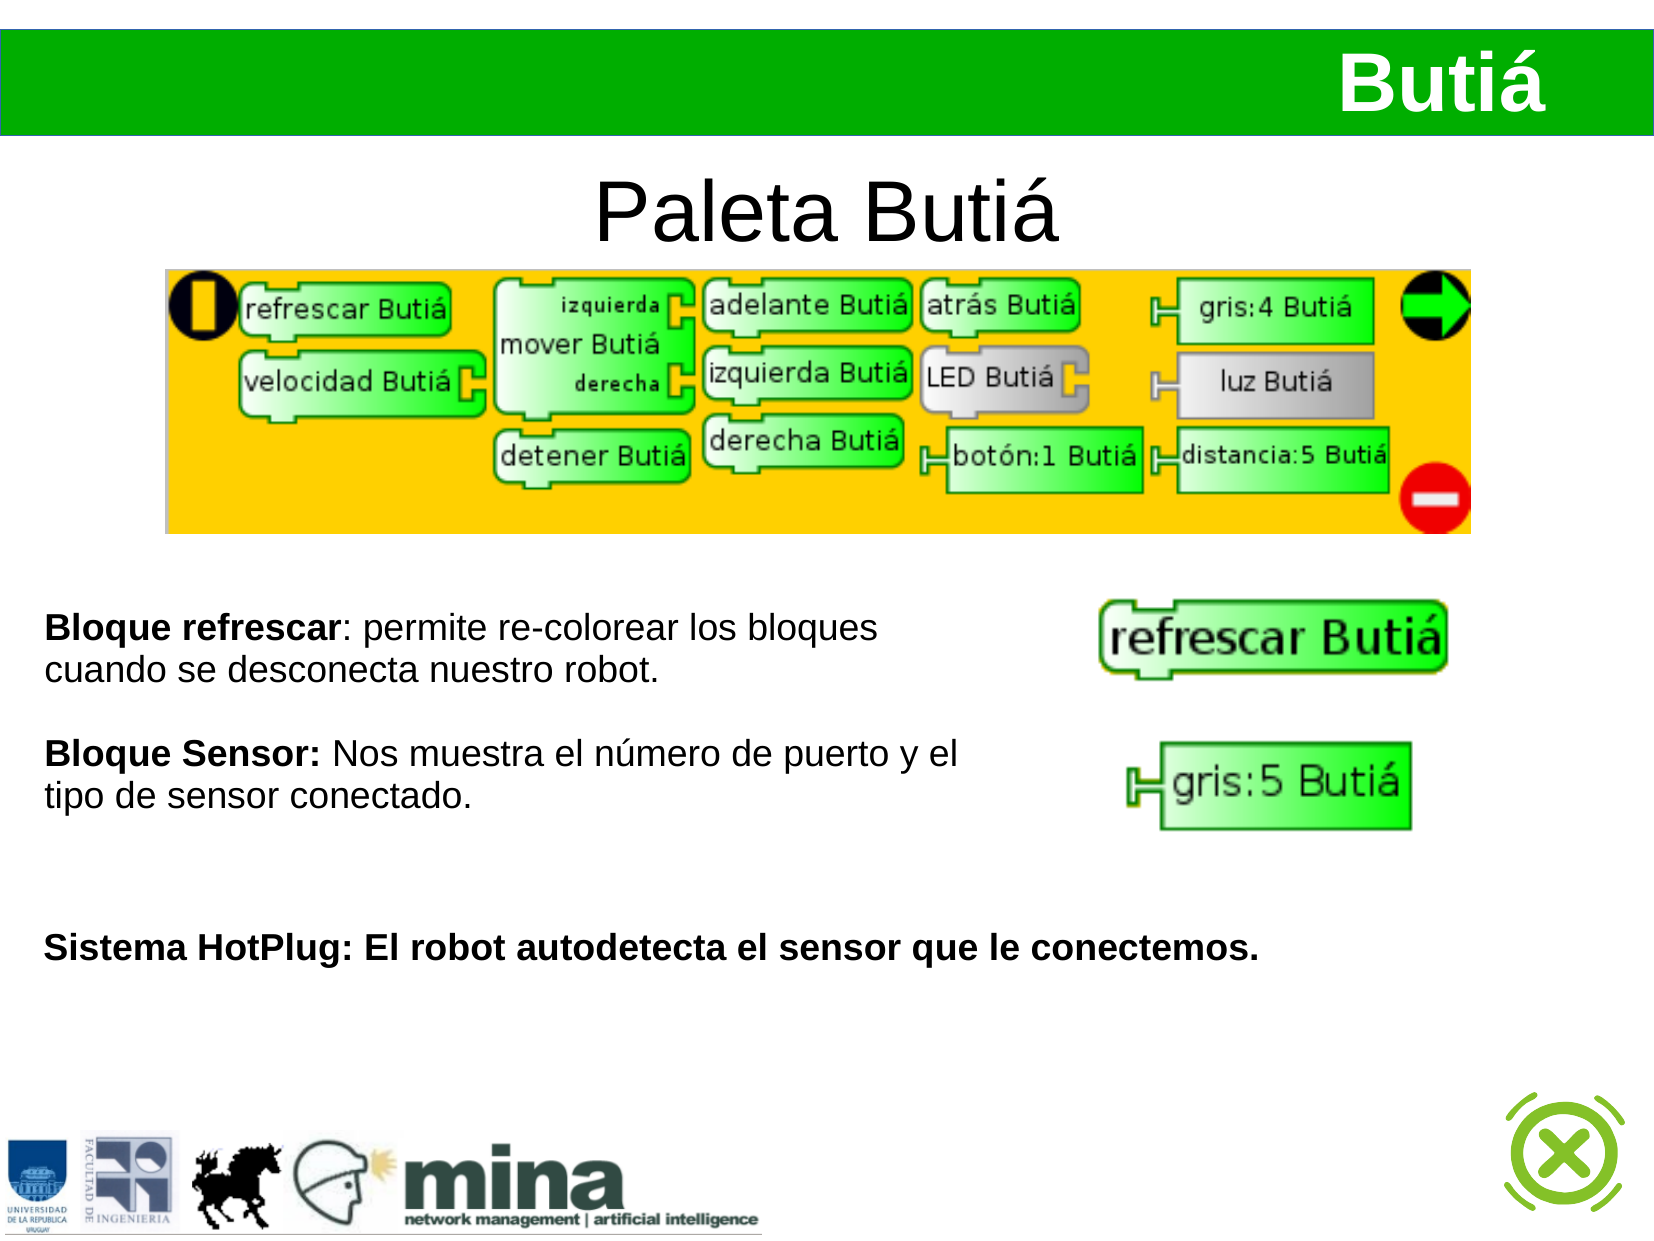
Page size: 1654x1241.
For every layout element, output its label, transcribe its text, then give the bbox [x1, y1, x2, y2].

text_box Sistema HotPlug: El robot autodetecta el sensor que le conectemos. [28, 918, 1276, 976]
title Paleta Butiá [82, 108, 1571, 316]
text_box Bloque refrescar: permite re-colorear los bloques cuando se desconecta nuestro robot. Bloque Sensor: Nos muestra el número de puerto y el tipo de sensor conectado. [29, 599, 1004, 866]
picture [1086, 731, 1471, 841]
picture [1504, 1092, 1625, 1212]
picture [165, 269, 1471, 534]
picture [5, 1130, 762, 1235]
picture [1086, 583, 1501, 691]
